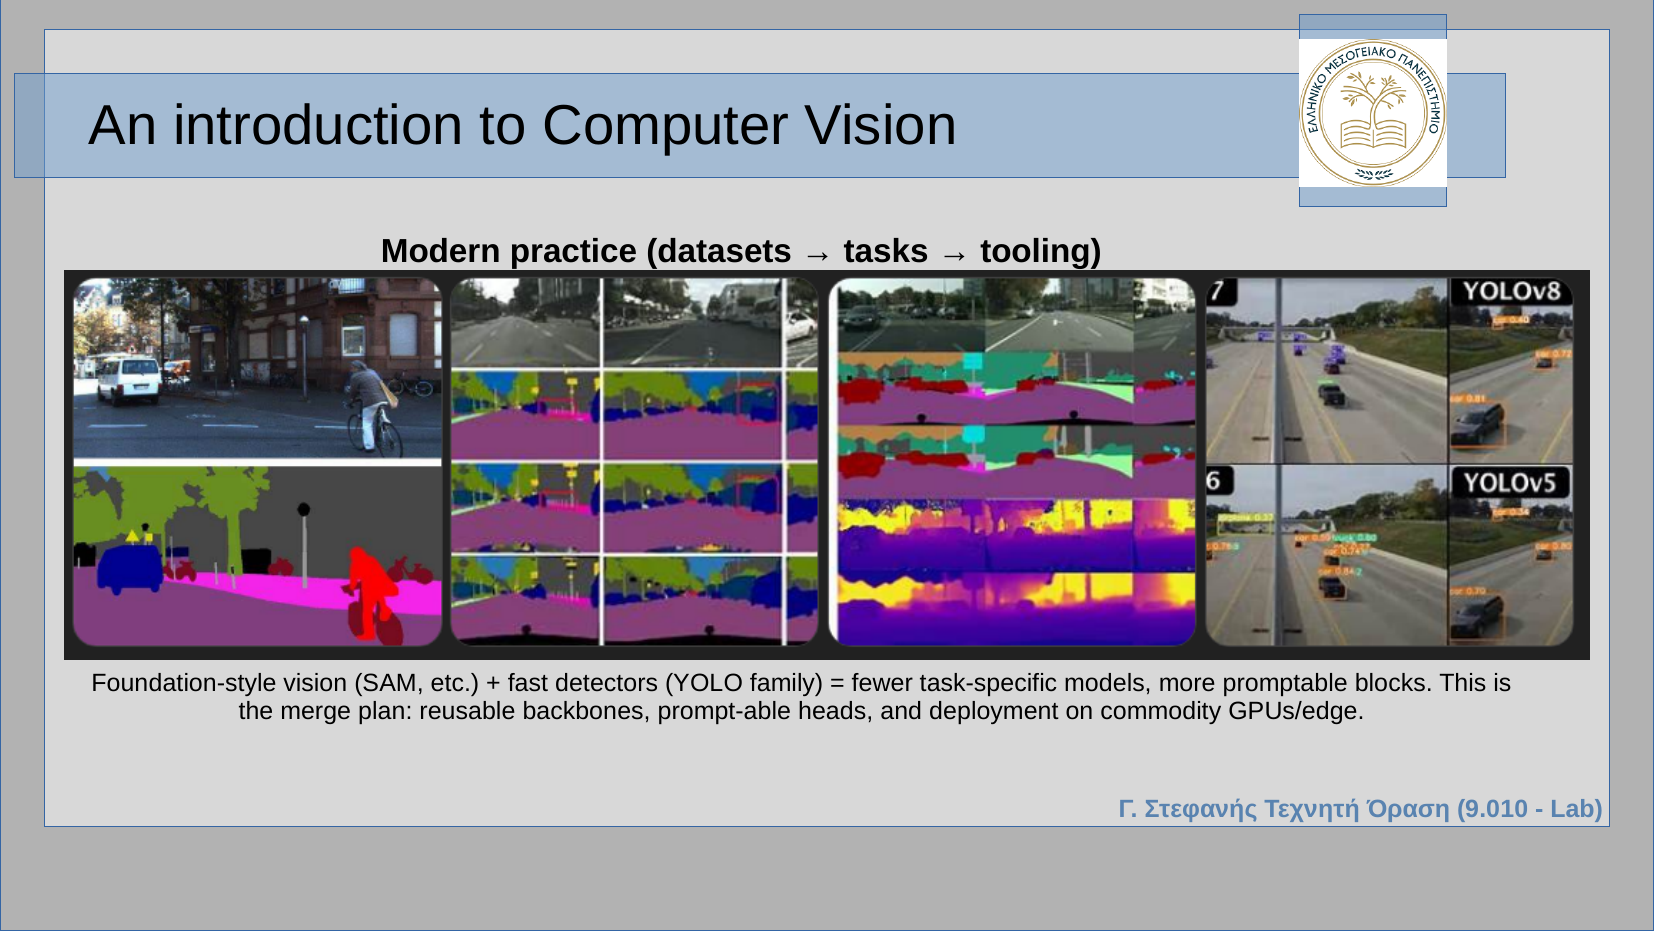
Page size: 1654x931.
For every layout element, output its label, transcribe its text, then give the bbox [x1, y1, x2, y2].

picture [1299, 39, 1447, 187]
title An introduction to Computer Vision [88, 73, 1299, 178]
text_box Foundation-style vision (SAM, etc.) + fast detectors (YOLO family) = fewer task-specific models, more promptable blocks. This is the merge plan: reusable backbones, prompt-able heads, and deployment on commodity GPUs/edge. [70, 661, 1536, 733]
title An introduction to Computer Vision [1447, 73, 1506, 178]
text_box Modern practice (datasets → tasks → tooling) [66, 206, 1418, 270]
text_box Γ. Στεφανής Τεχνητή Όραση (9.010 - Lab) [1092, 772, 1630, 844]
picture [64, 270, 1590, 660]
